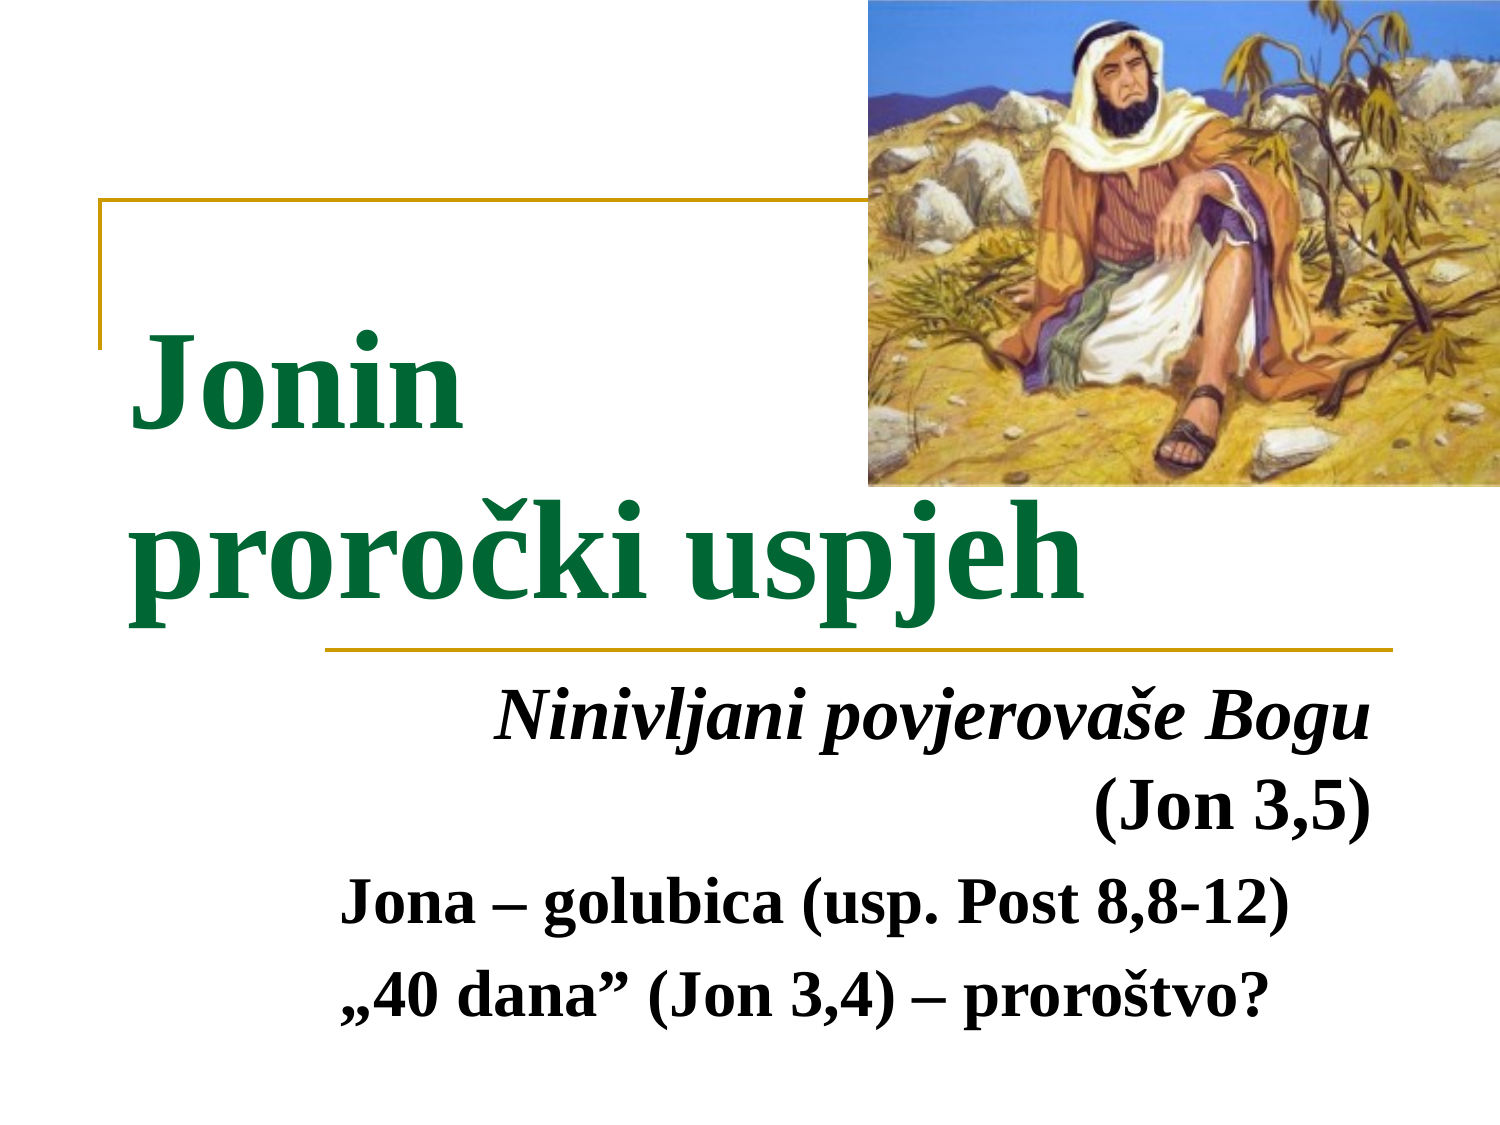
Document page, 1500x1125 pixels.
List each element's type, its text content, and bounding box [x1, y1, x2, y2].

subtitle Ninivljani povjerovaše Bogu (Jon 3,5) Jona – golubica (usp. Post 8,8-12) „40 dana” (Jon 3,4) – proroštvo? [324, 657, 1388, 1063]
title Jonin proročki uspjeh [112, 279, 1363, 657]
picture [868, 0, 1500, 487]
